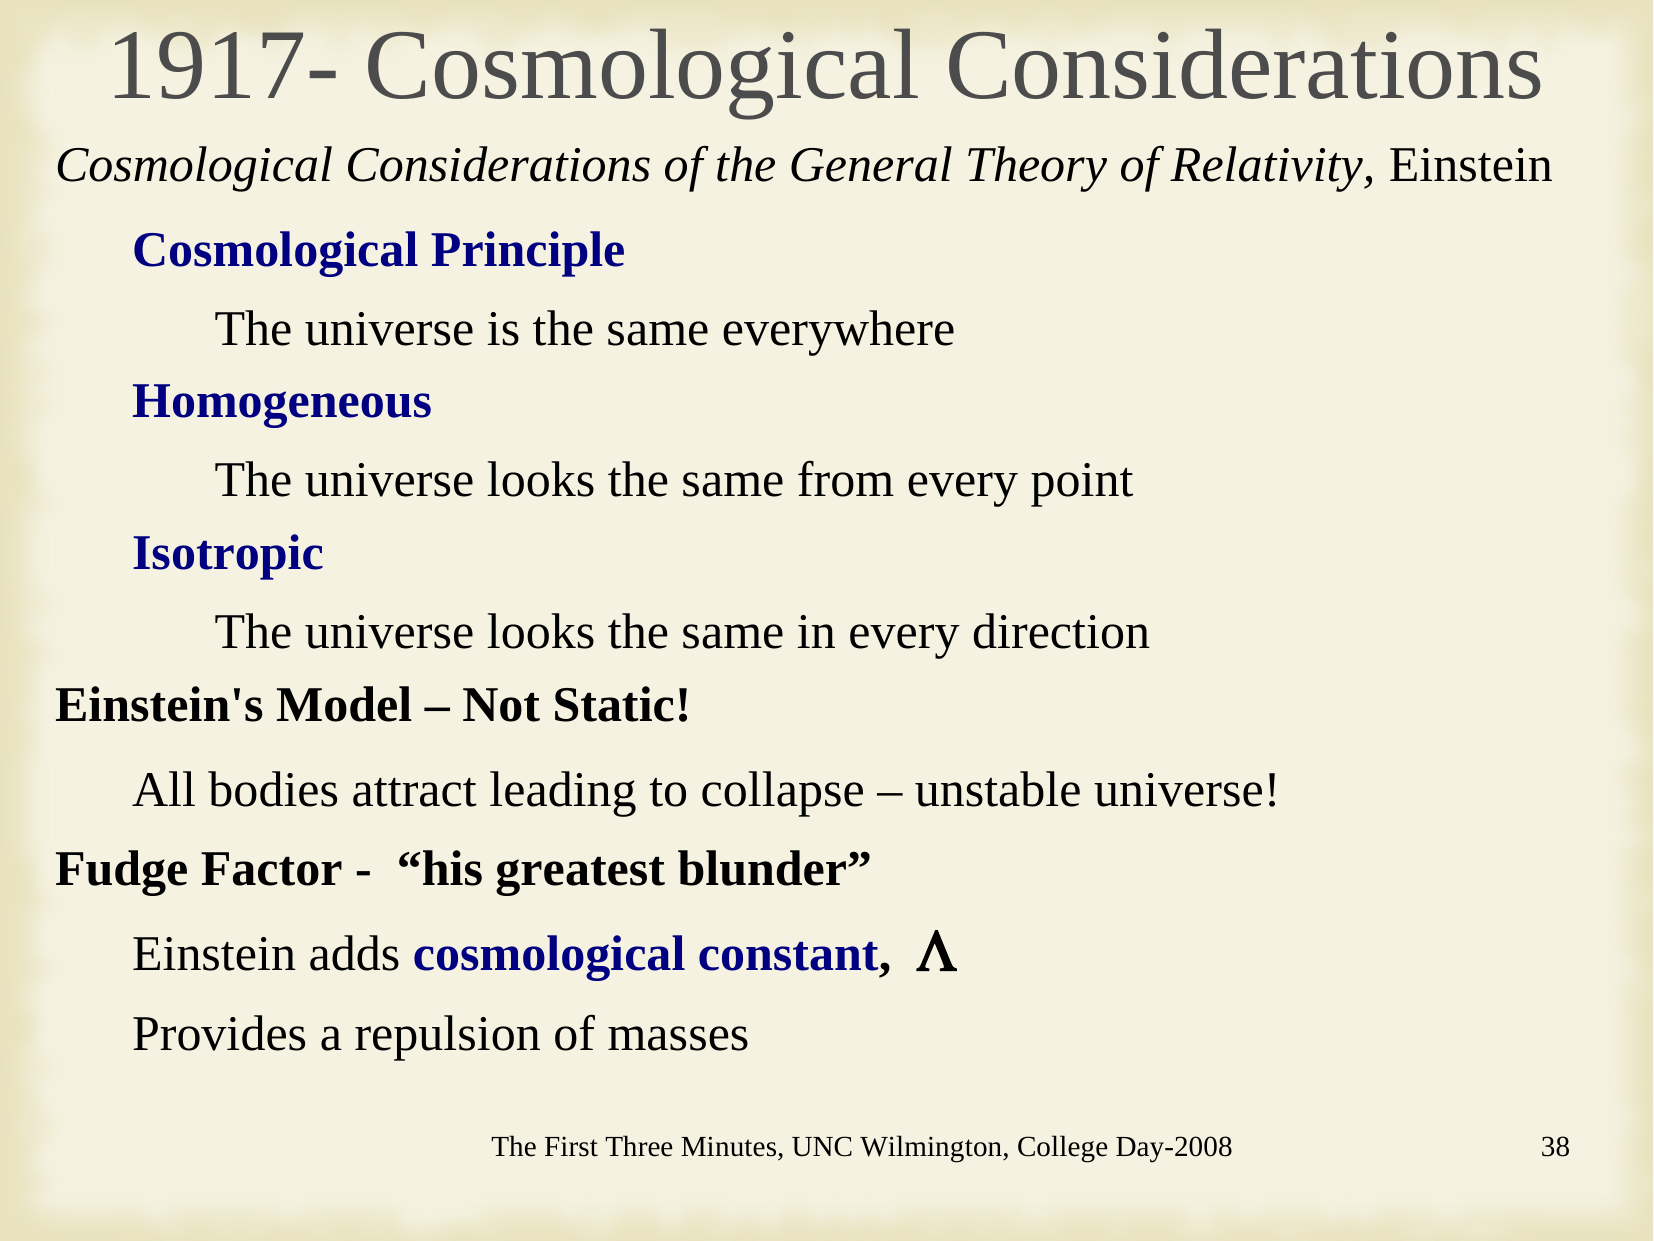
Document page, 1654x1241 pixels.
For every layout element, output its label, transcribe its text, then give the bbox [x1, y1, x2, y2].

title 1917- Cosmological Considerations [82, 0, 1571, 136]
picture [0, 0, 1654, 1241]
list Cosmological Considerations of the General Theory of Relativity, Einstein Cosmological Principle The universe is the same everywhere Homogeneous The universe looks the same from every point Isotropic The universe looks the same in every direction Einstein's Model – Not Static! All bodies attract leading to collapse – unstable universe! Fudge Factor - “his greatest blunder” Einstein adds cosmological constant, L Provides a repulsion of masses [37, 136, 1571, 1089]
